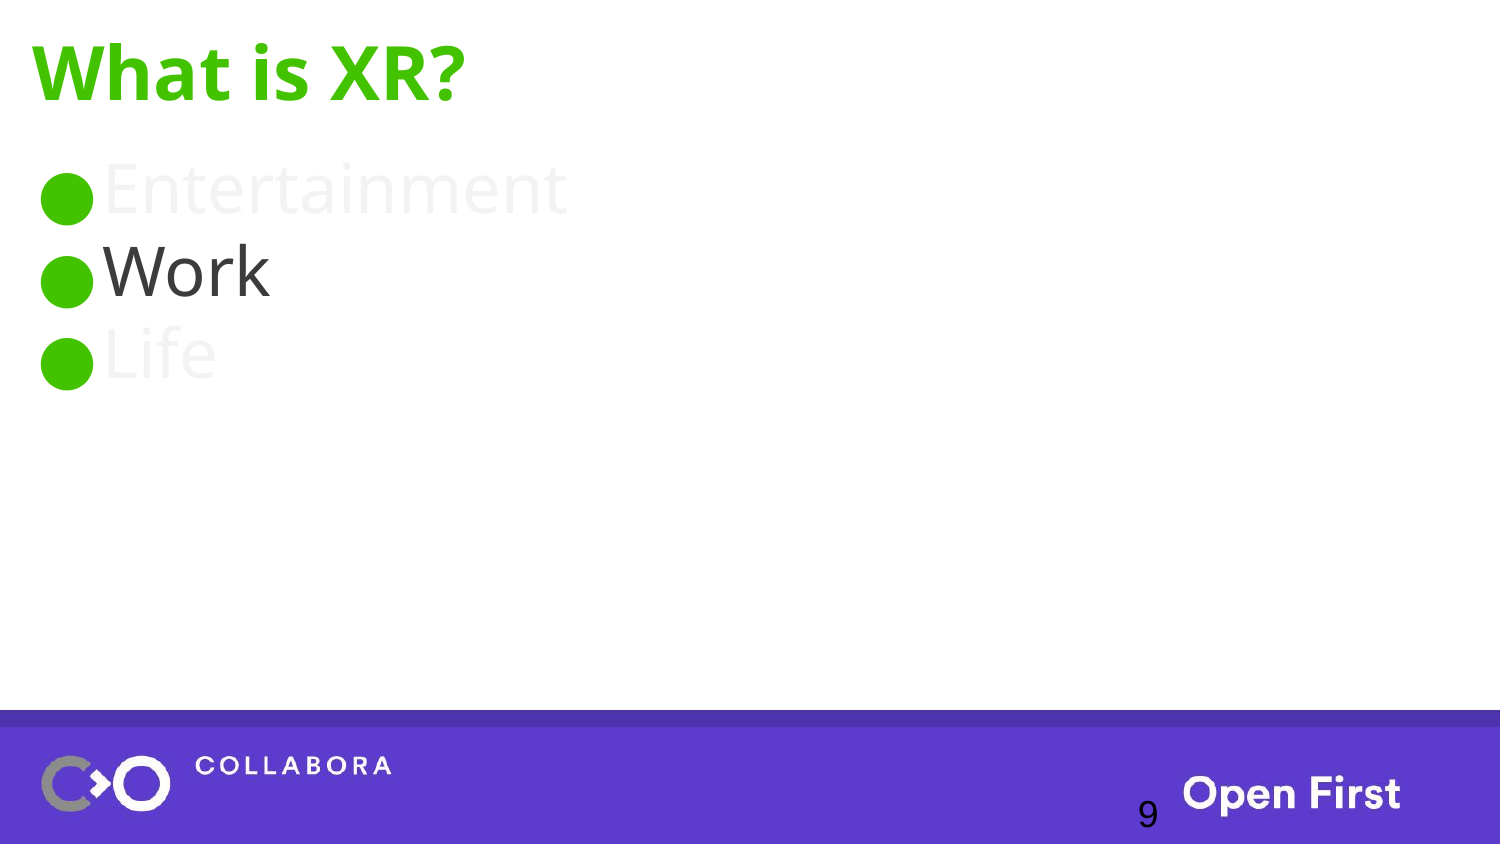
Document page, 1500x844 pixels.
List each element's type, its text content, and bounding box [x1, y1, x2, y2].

text_box What is XR? [32, 25, 1459, 175]
picture [0, 0, 1500, 844]
text_box Entertainment Work Life [37, 145, 1464, 729]
